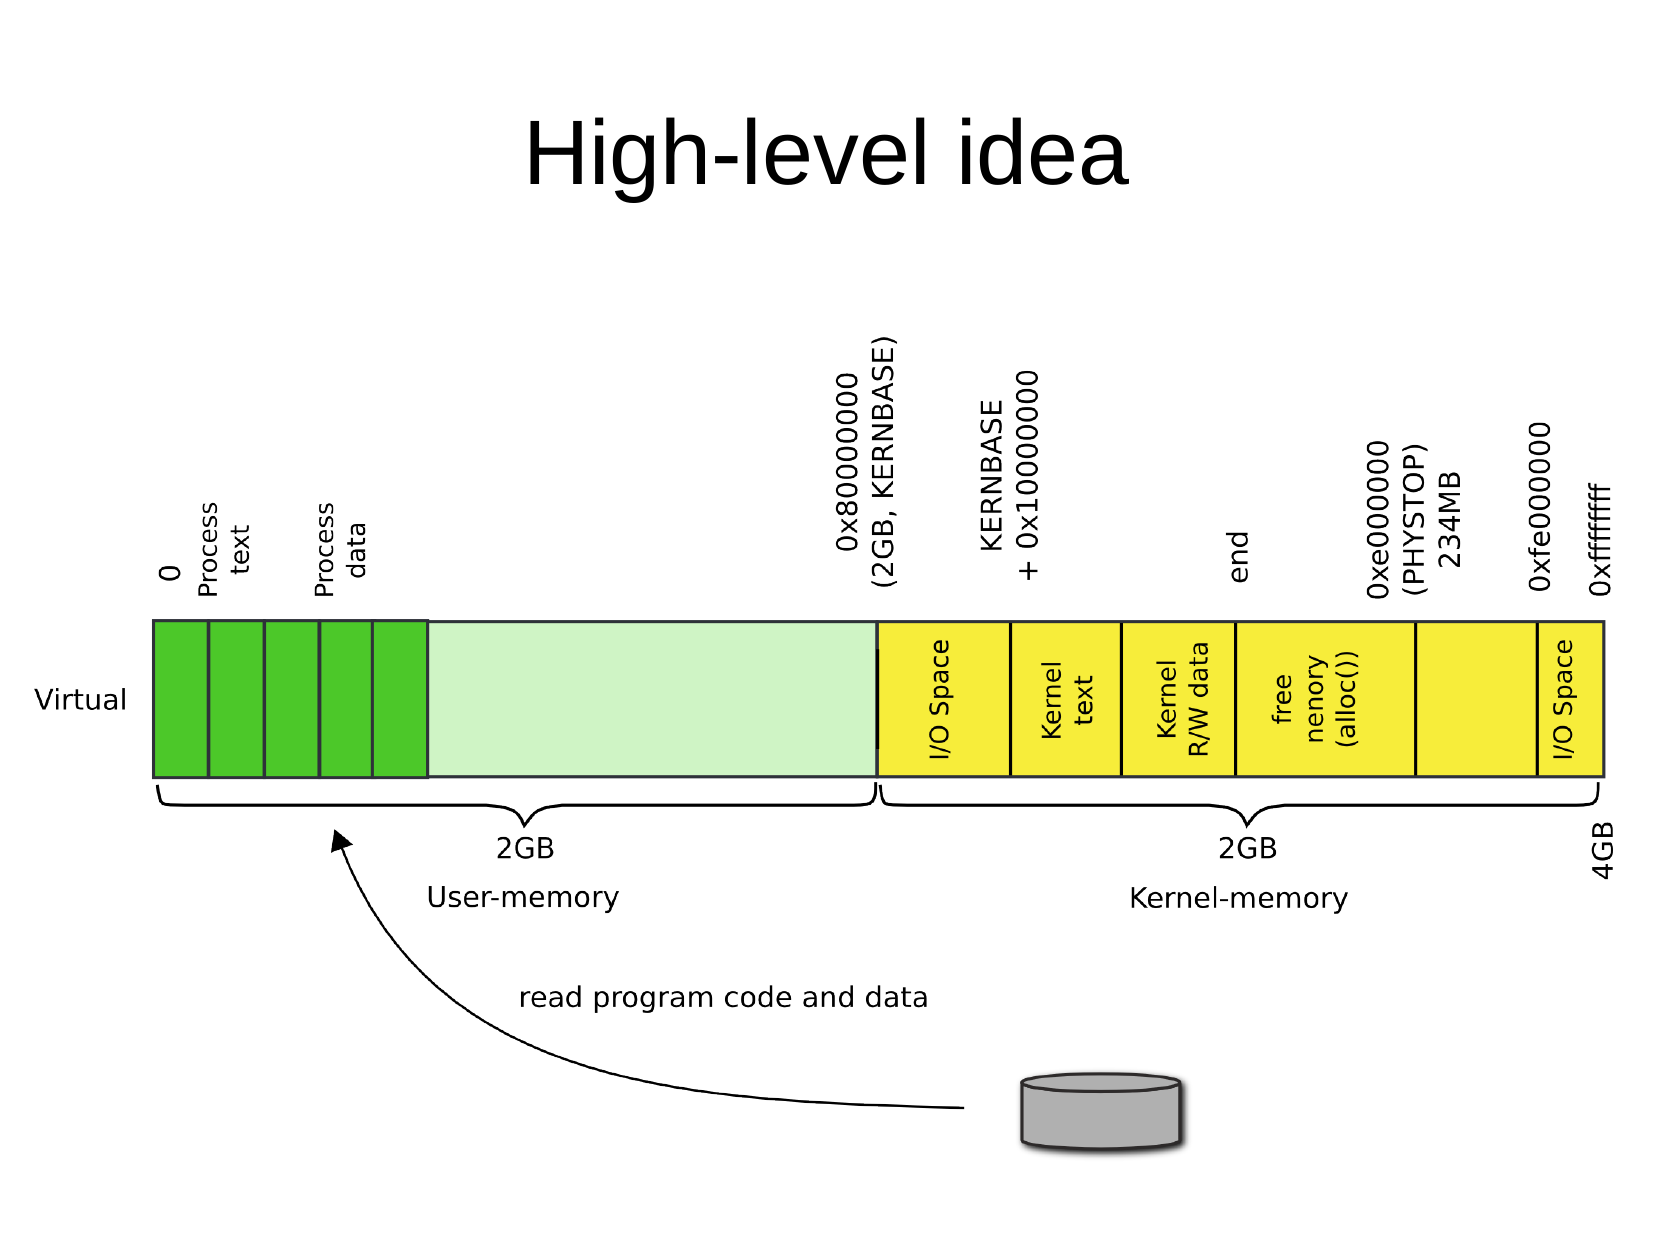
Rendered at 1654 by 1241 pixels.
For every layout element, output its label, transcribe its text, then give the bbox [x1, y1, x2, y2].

picture [34, 337, 1613, 1163]
title High-level idea [82, 49, 1571, 257]
